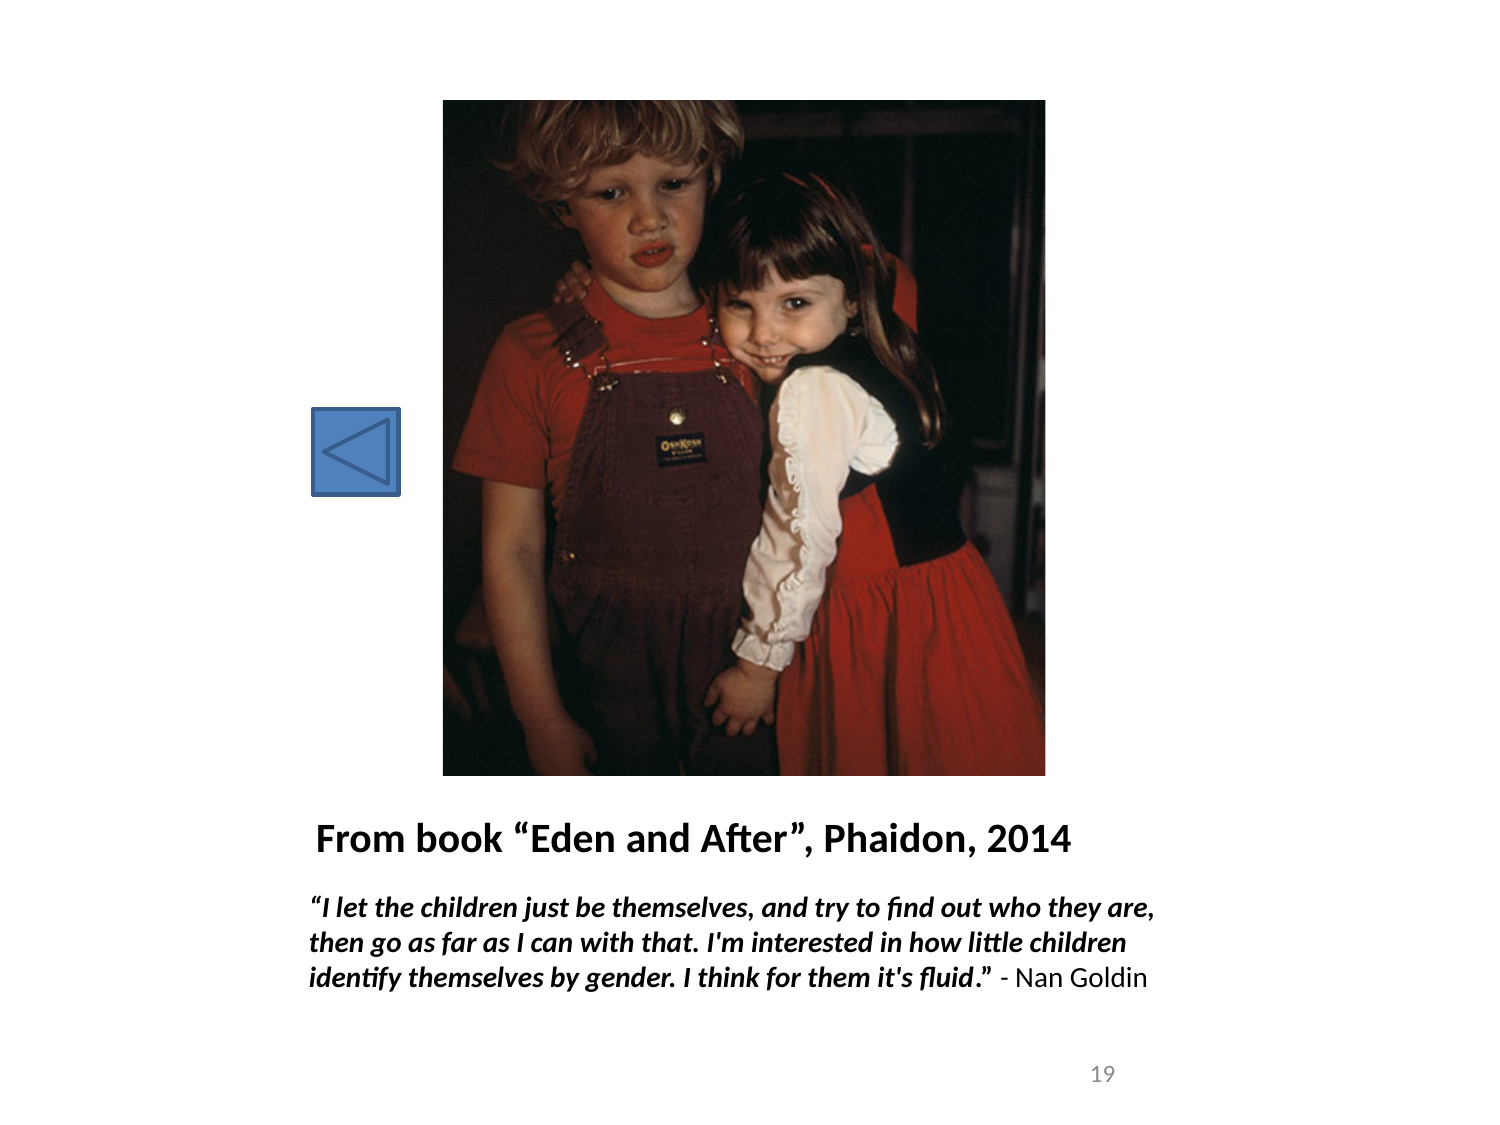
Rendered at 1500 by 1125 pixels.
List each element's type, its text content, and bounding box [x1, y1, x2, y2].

picture [442, 100, 1046, 776]
text_box 19 [1074, 1042, 1426, 1103]
title From book “Eden and After”, Phaidon, 2014 [301, 775, 1202, 869]
text_box [312, 408, 399, 495]
list “I let the children just be themselves, and try to find out who they are, then go as far as I can with that. I'm interested in how little children identify themselves by gender. I think for them it's fluid.” - Nan Goldin [294, 880, 1195, 1013]
